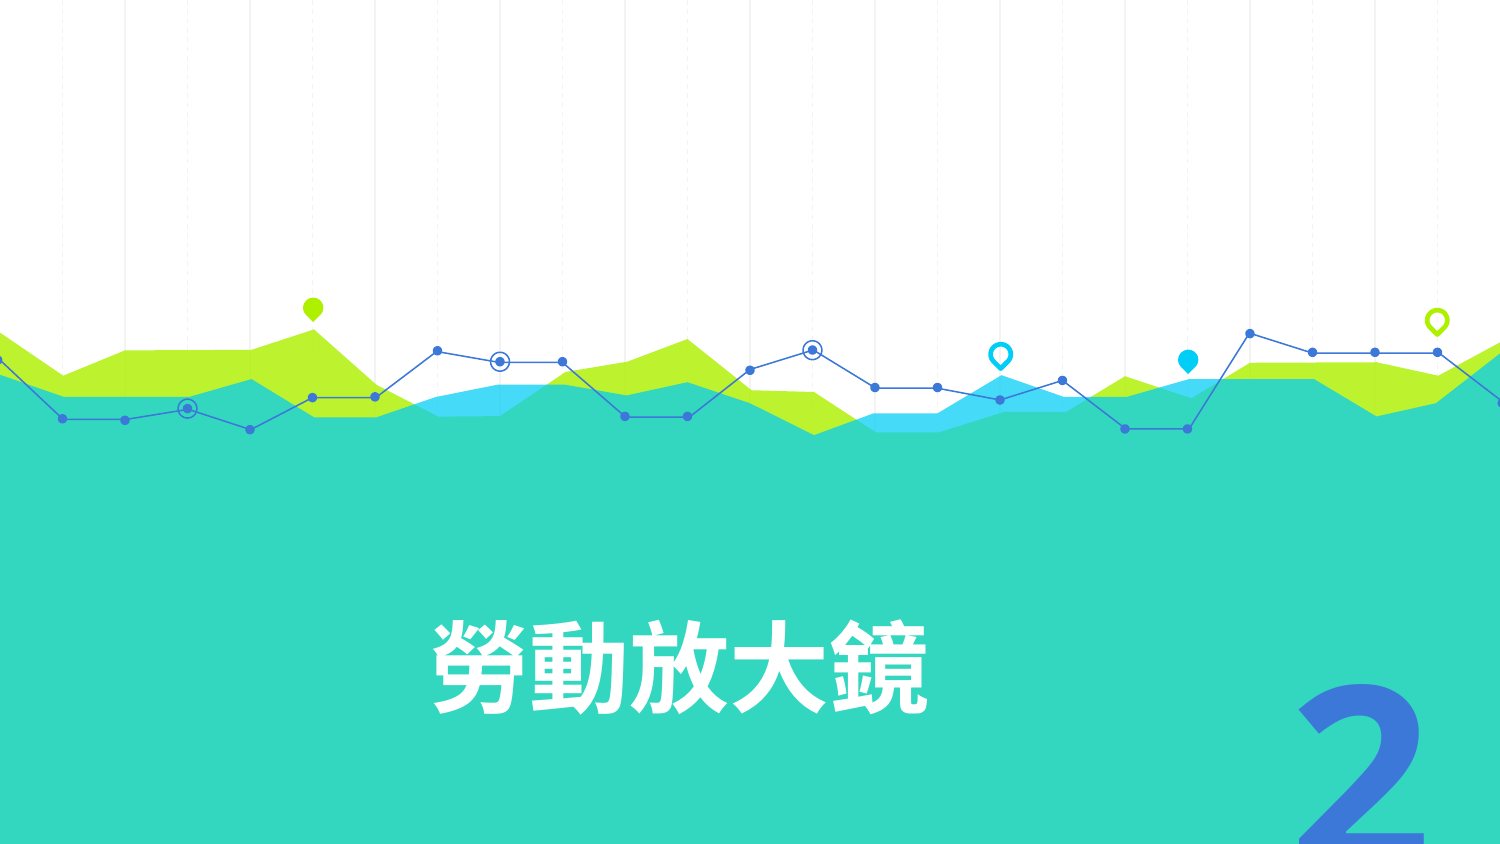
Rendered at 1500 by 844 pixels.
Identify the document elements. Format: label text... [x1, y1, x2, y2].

title 勞動放大鏡 [414, 550, 1270, 741]
text_box 2 [1216, 600, 1500, 799]
